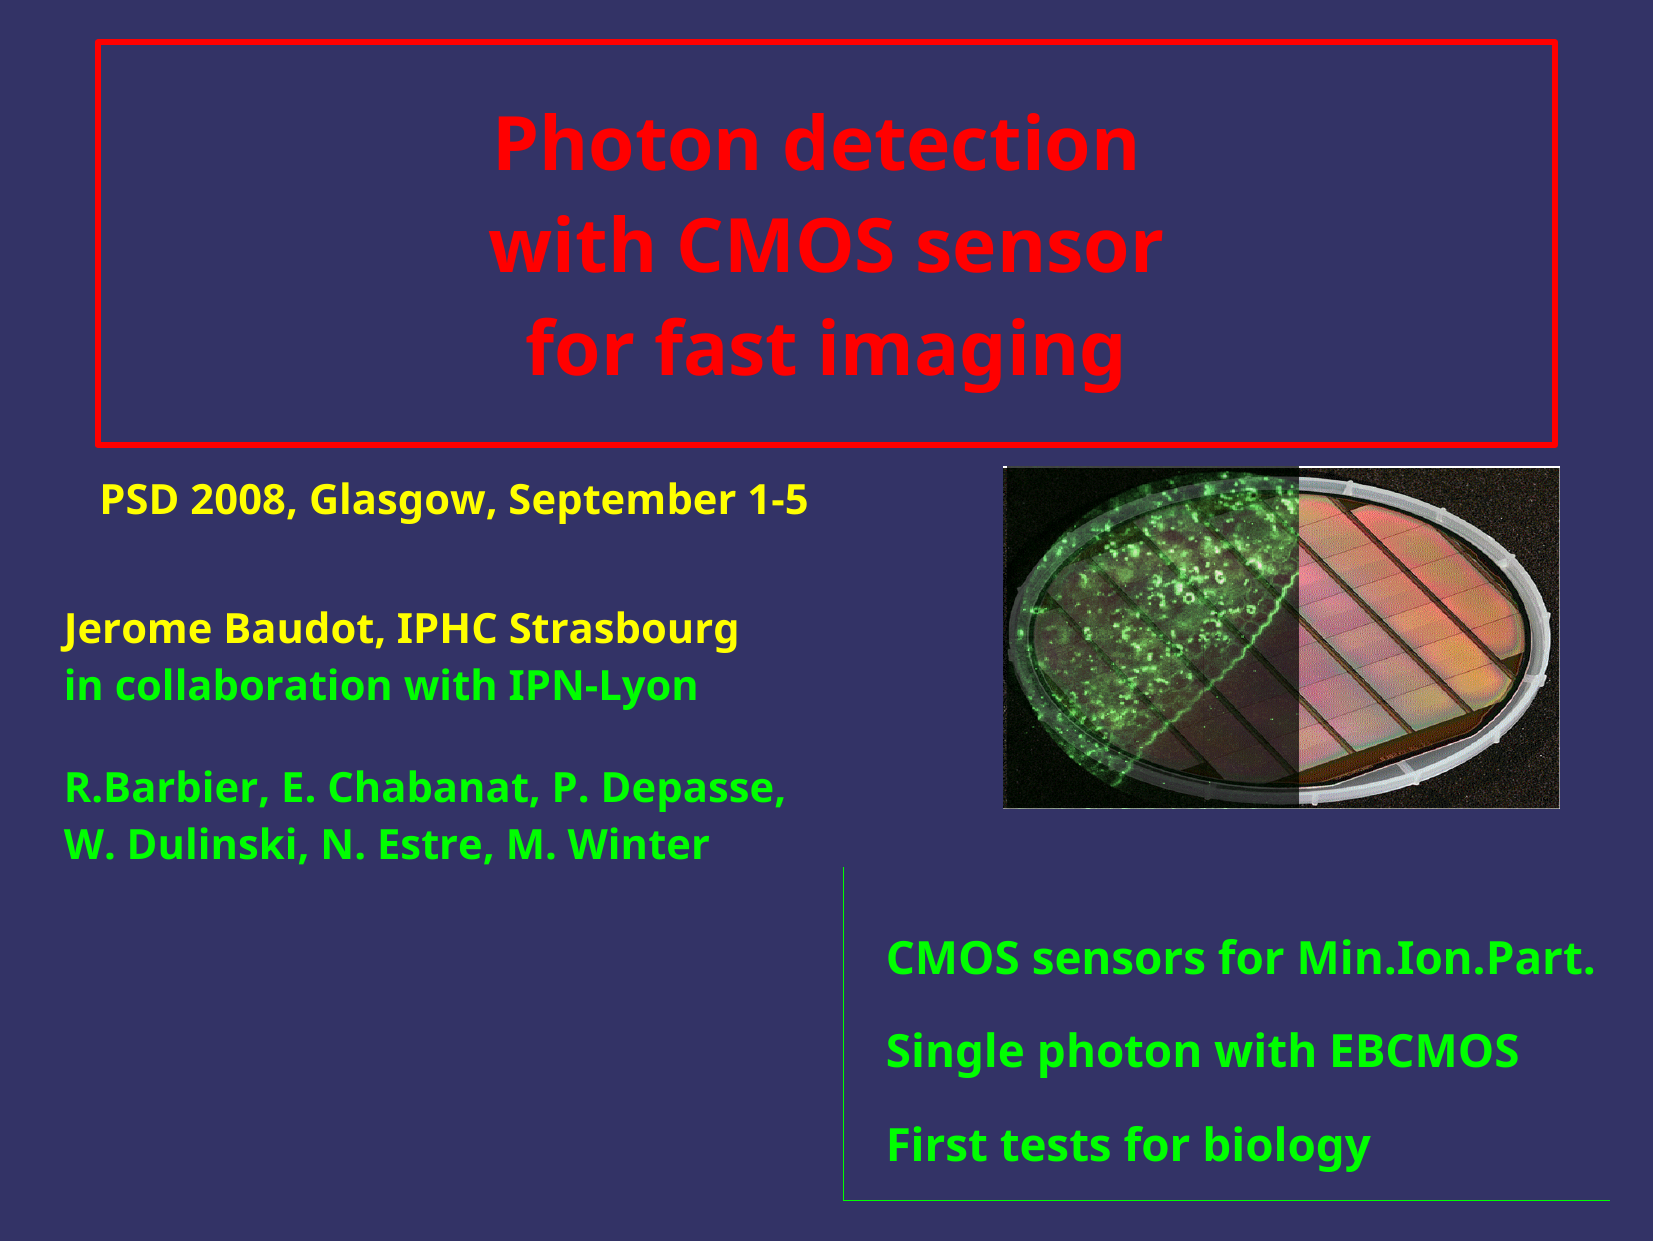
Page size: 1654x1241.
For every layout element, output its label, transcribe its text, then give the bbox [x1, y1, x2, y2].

text_box Jerome Baudot, IPHC Strasbourg in collaboration with IPN-Lyon R.Barbier, E. Chabanat, P. Depasse, W. Dulinski, N. Estre, M. Winter [60, 621, 826, 1008]
text_box Photon detection with CMOS sensor for fast imaging [97, 42, 1556, 446]
picture [1003, 466, 1560, 809]
text_box CMOS sensors for Min.Ion.Part. Single photon with EBCMOS First tests for biology [870, 940, 1599, 1130]
text_box PSD 2008, Glasgow, September 1-5 [96, 464, 878, 532]
